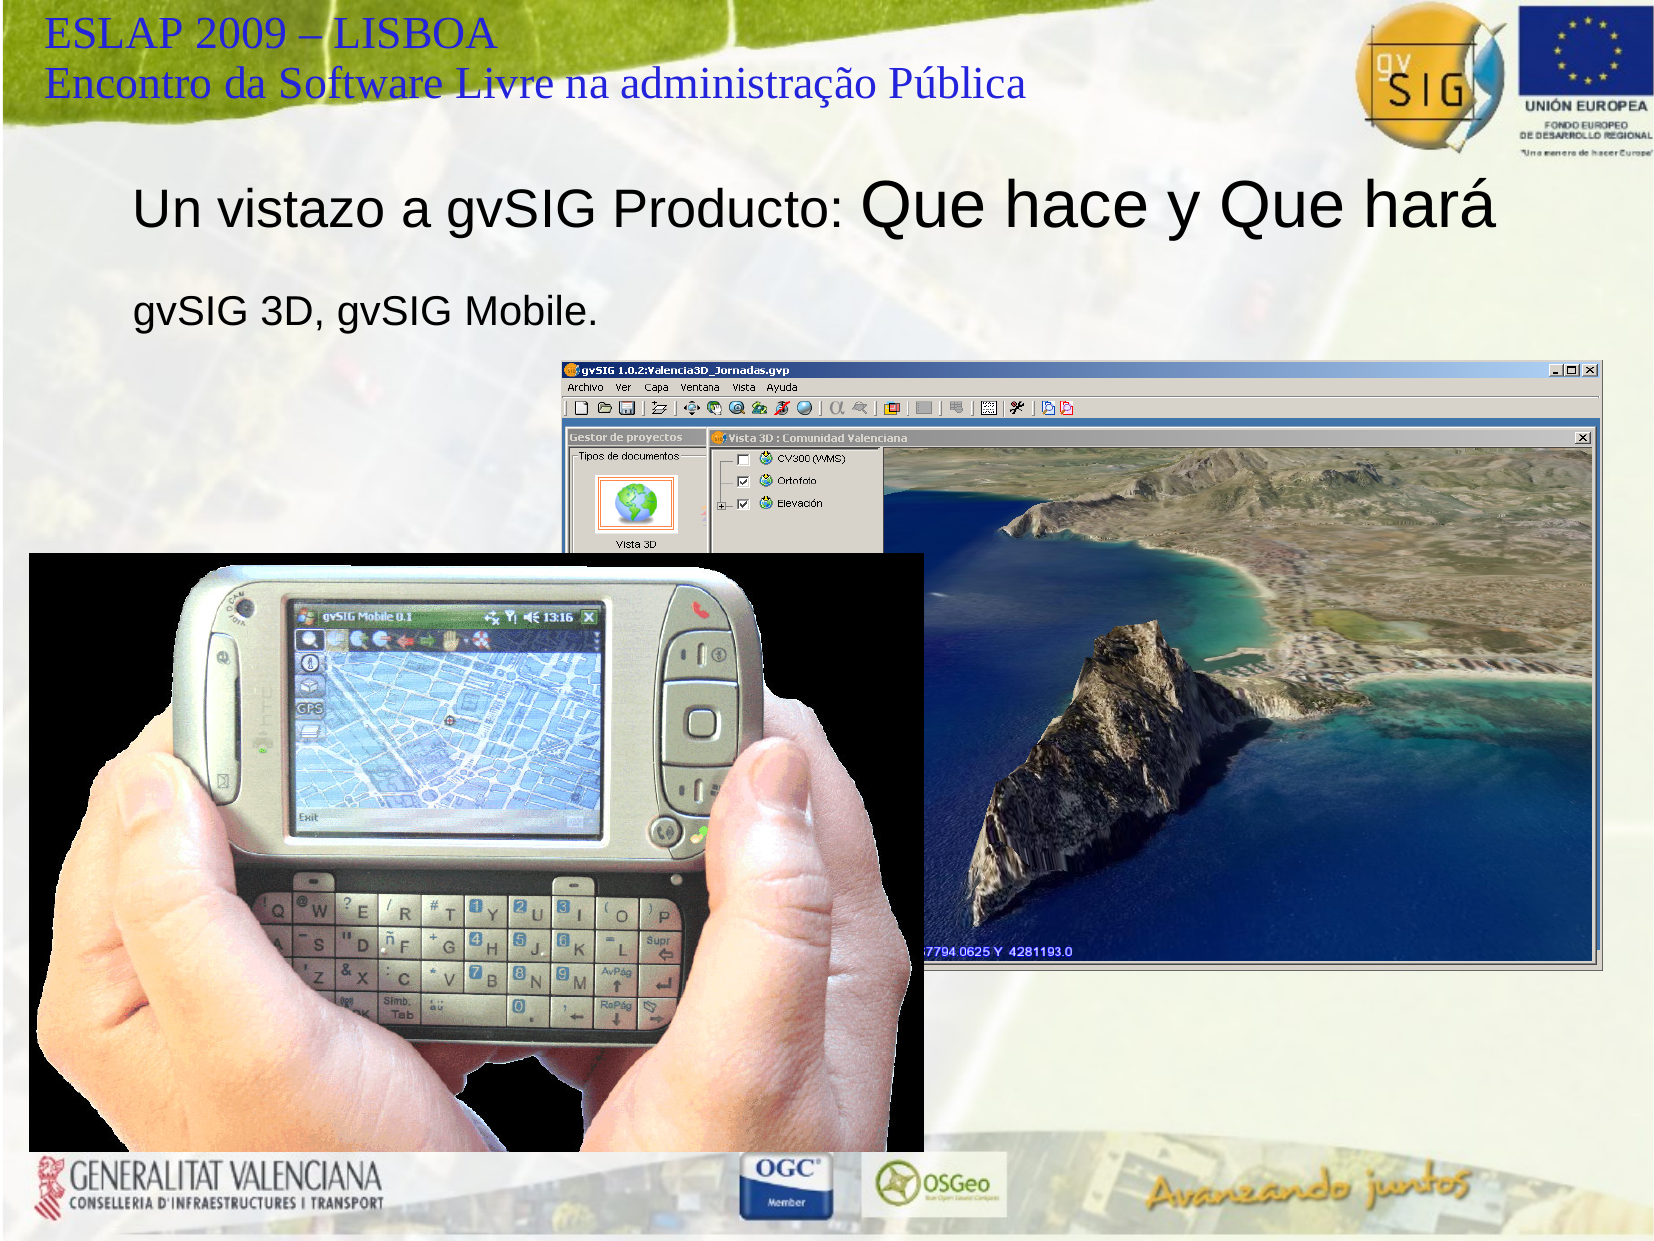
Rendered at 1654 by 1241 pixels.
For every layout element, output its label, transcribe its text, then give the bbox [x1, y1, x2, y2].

picture [2, 0, 1654, 1241]
text_box Un vistazo a gvSIG Producto: Que hace y Que hará gvSIG 3D, gvSIG Mobile. [118, 159, 1595, 362]
